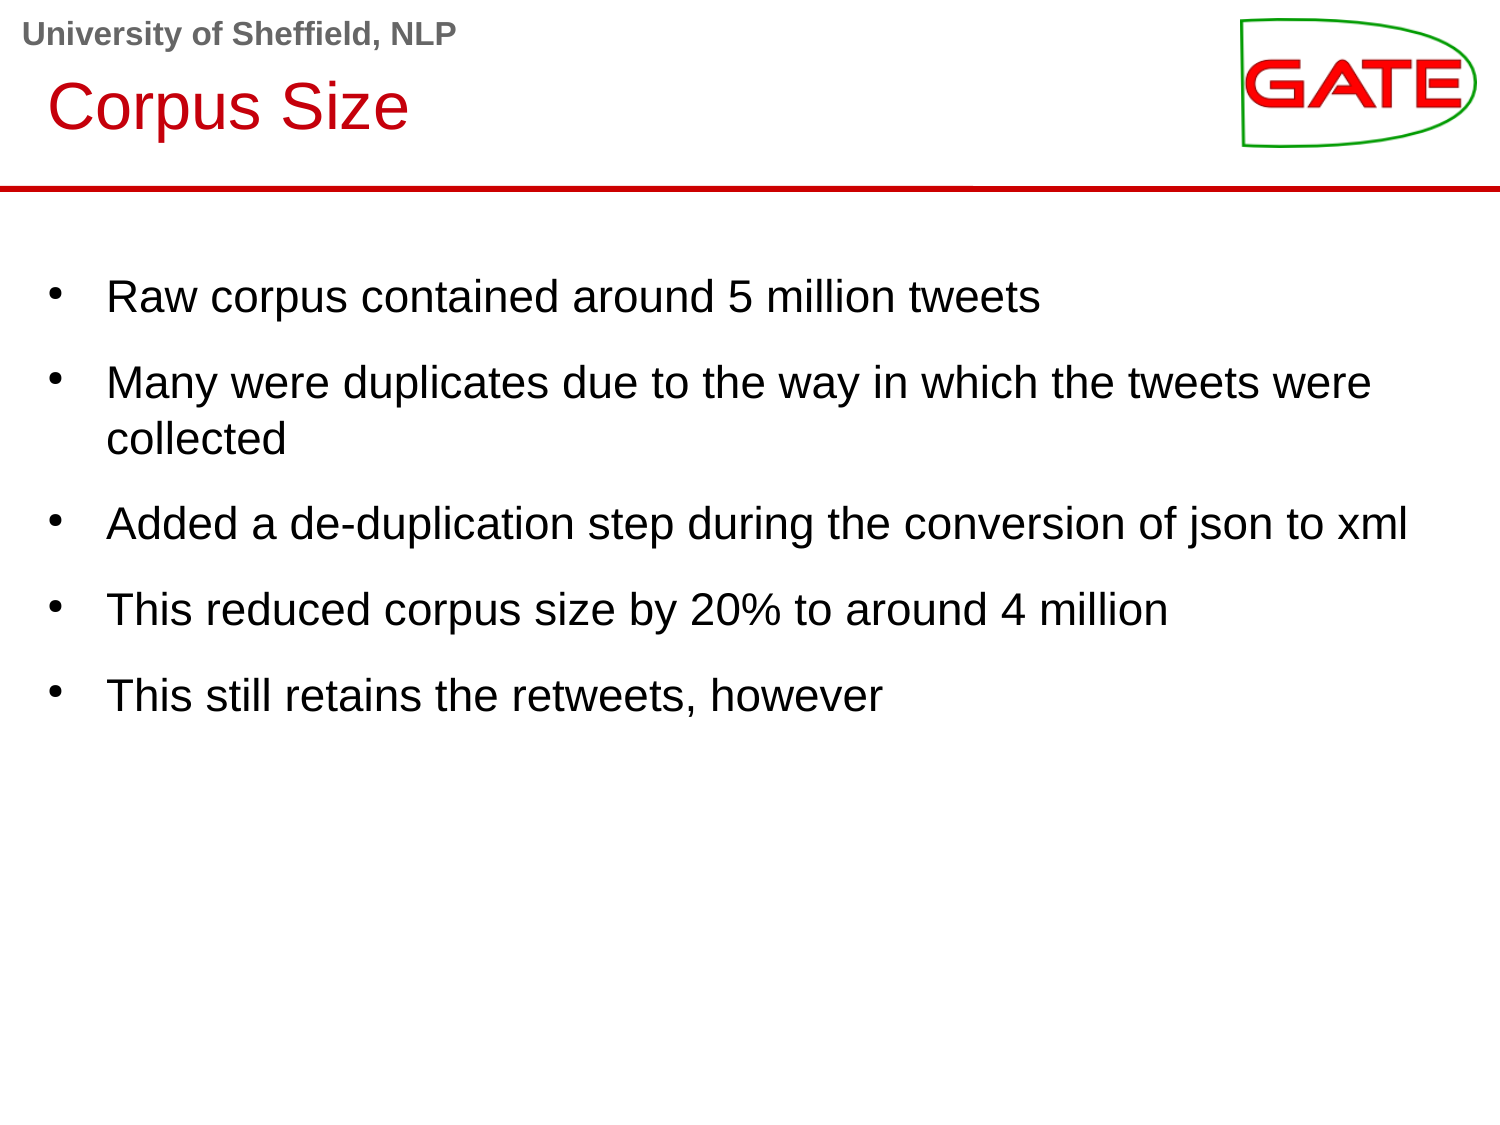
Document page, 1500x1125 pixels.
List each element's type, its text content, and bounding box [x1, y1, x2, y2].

picture [1240, 18, 1477, 148]
list Raw corpus contained around 5 million tweets Many were duplicates due to the way in which the tweets were collected Added a de-duplication step during the conversion of json to xml This reduced corpus size by 20% to around 4 million This still retains the retweets, however [47, 265, 1495, 1025]
title Corpus Size [47, 47, 1267, 168]
